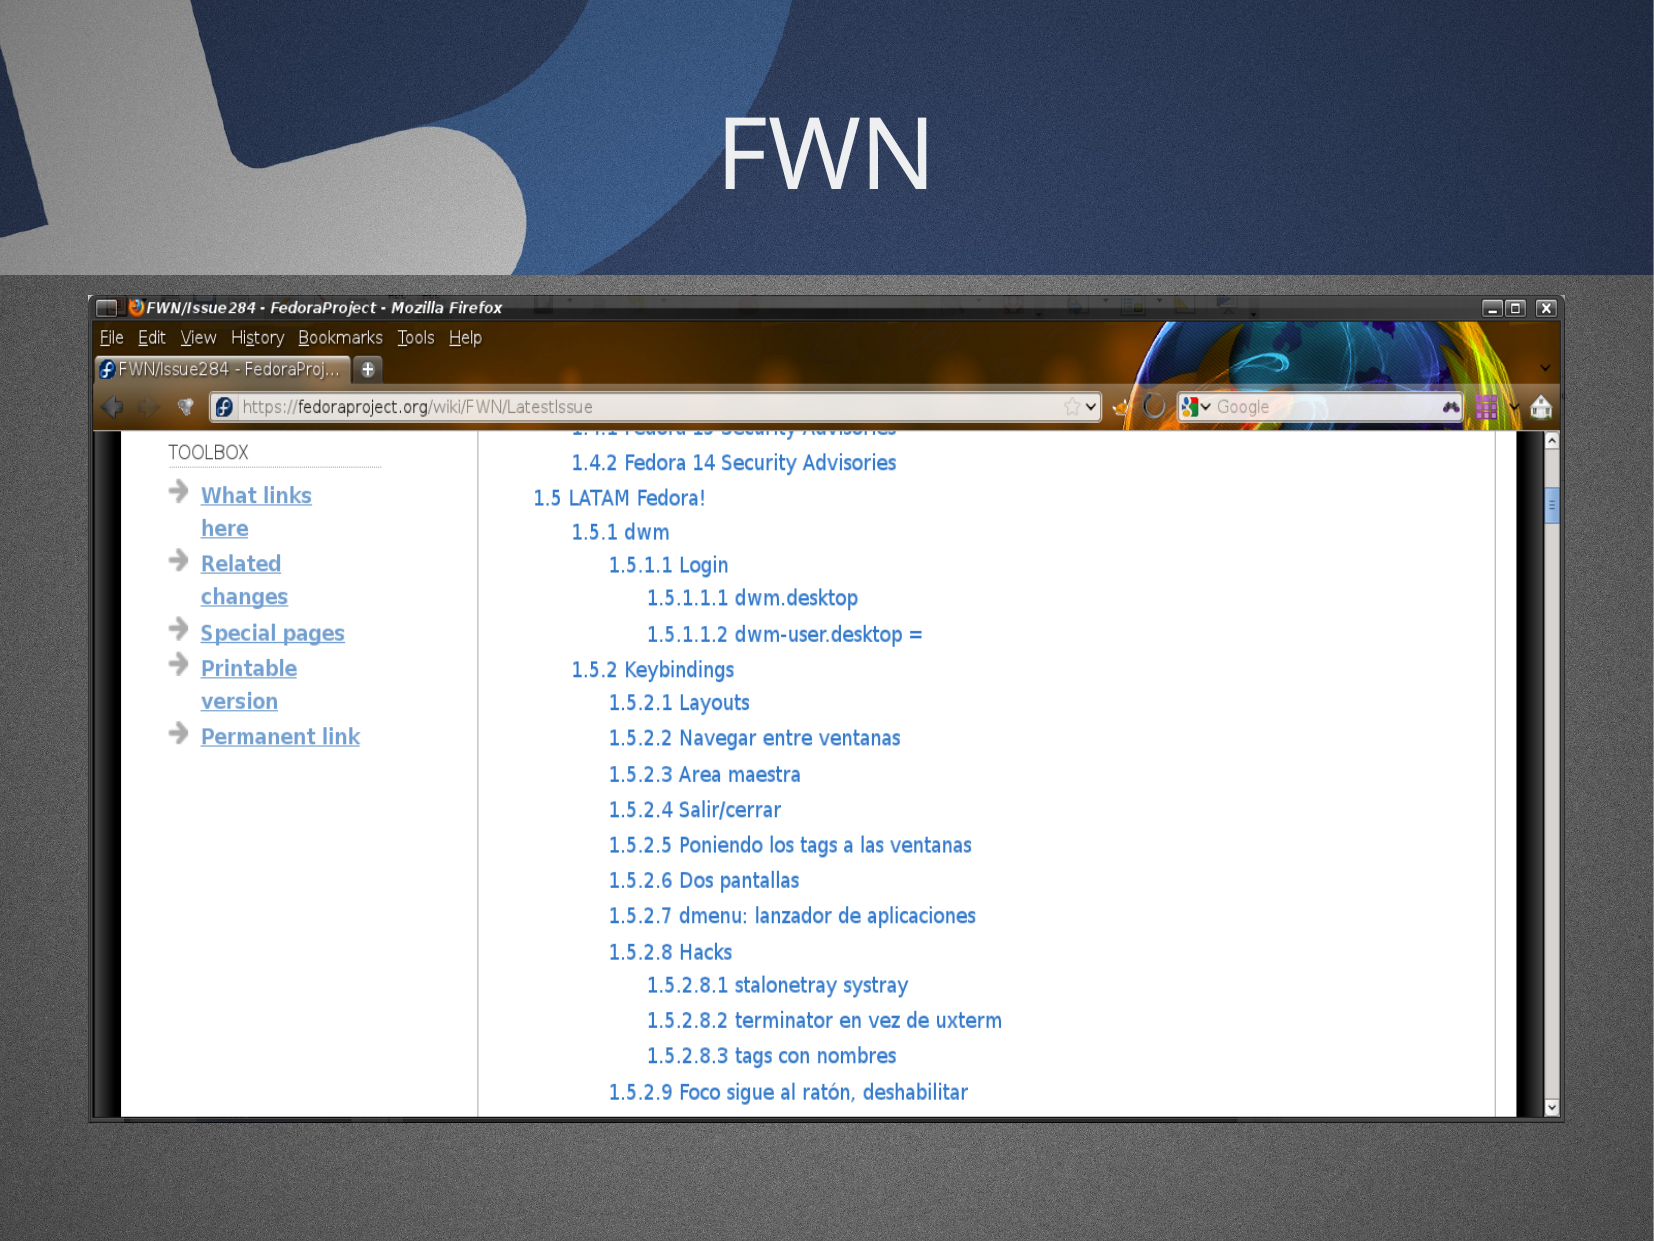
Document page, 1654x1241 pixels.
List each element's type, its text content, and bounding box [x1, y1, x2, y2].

text_box FWN [82, 49, 1571, 257]
picture [0, 0, 1654, 1241]
